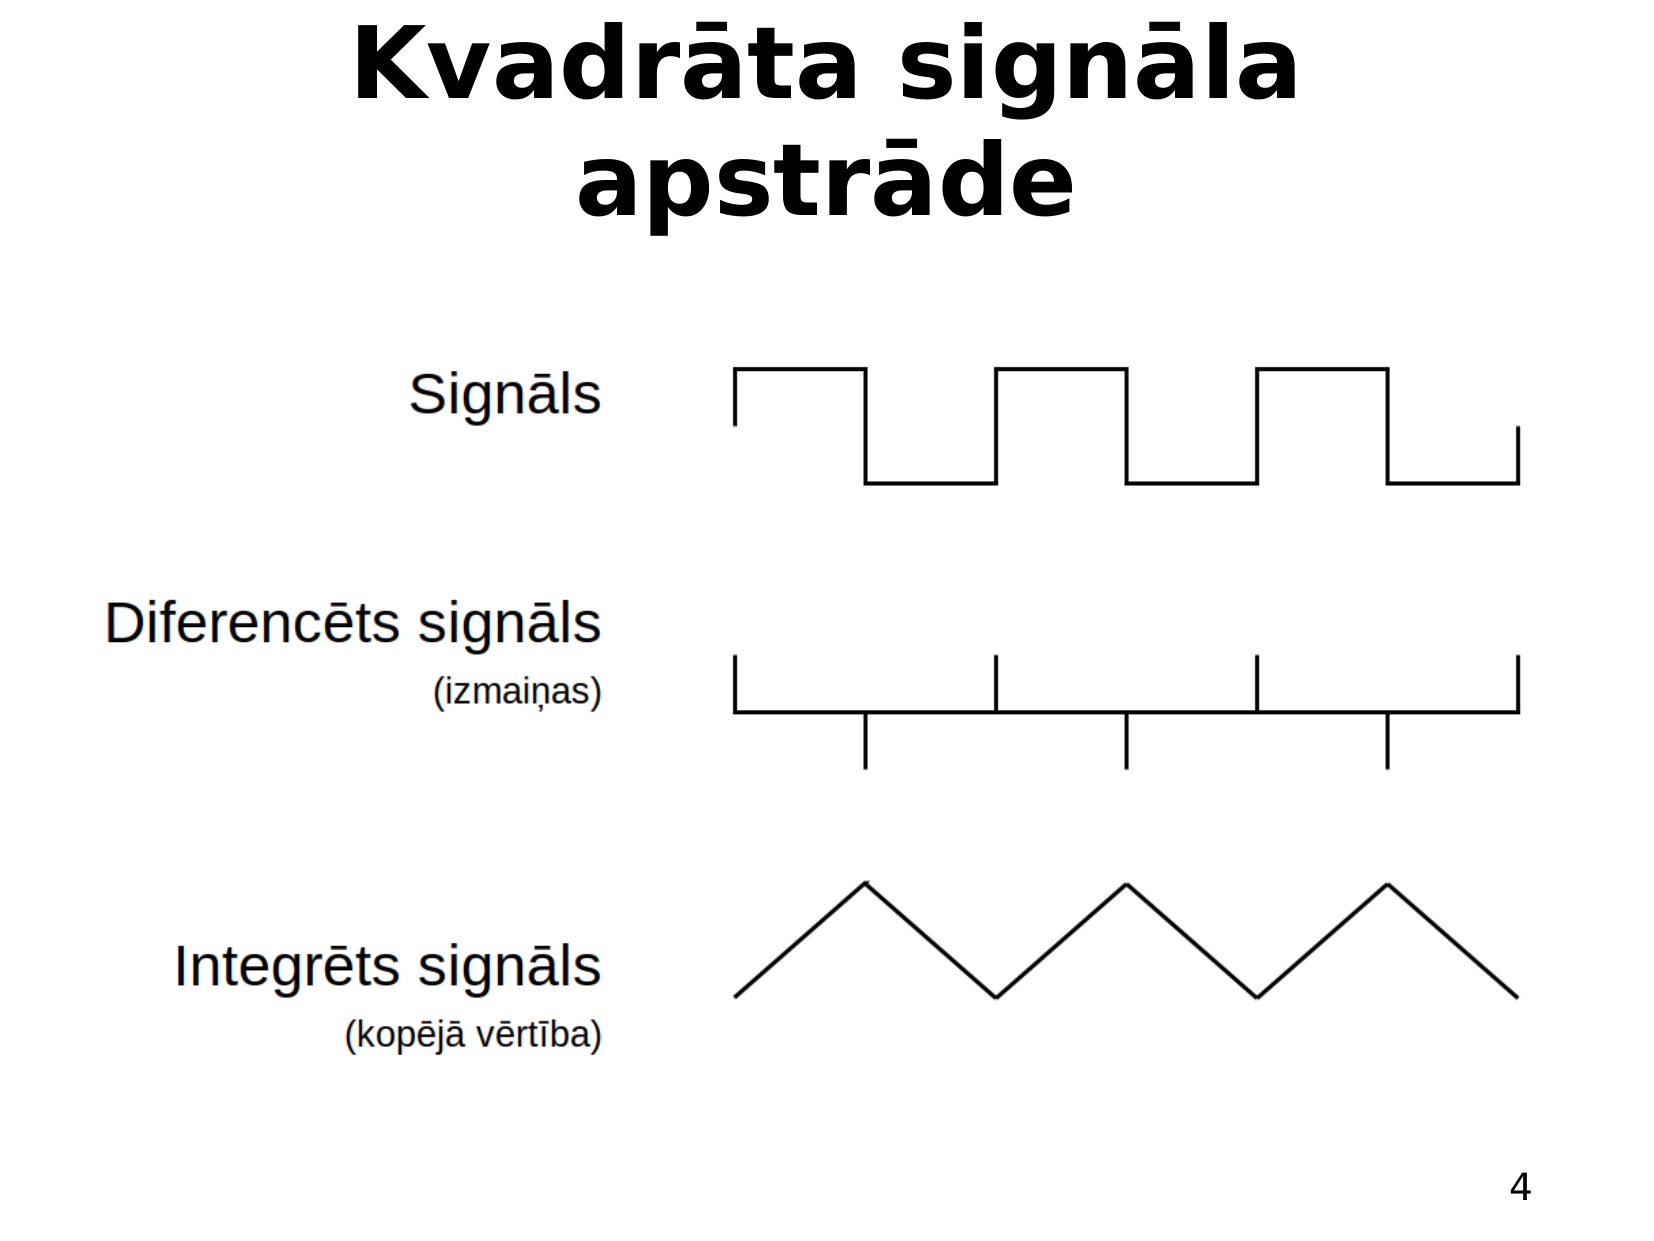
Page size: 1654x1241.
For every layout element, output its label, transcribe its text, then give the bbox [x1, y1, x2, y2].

picture [82, 224, 1538, 1185]
title Kvadrāta signāla apstrāde [82, 5, 1571, 239]
